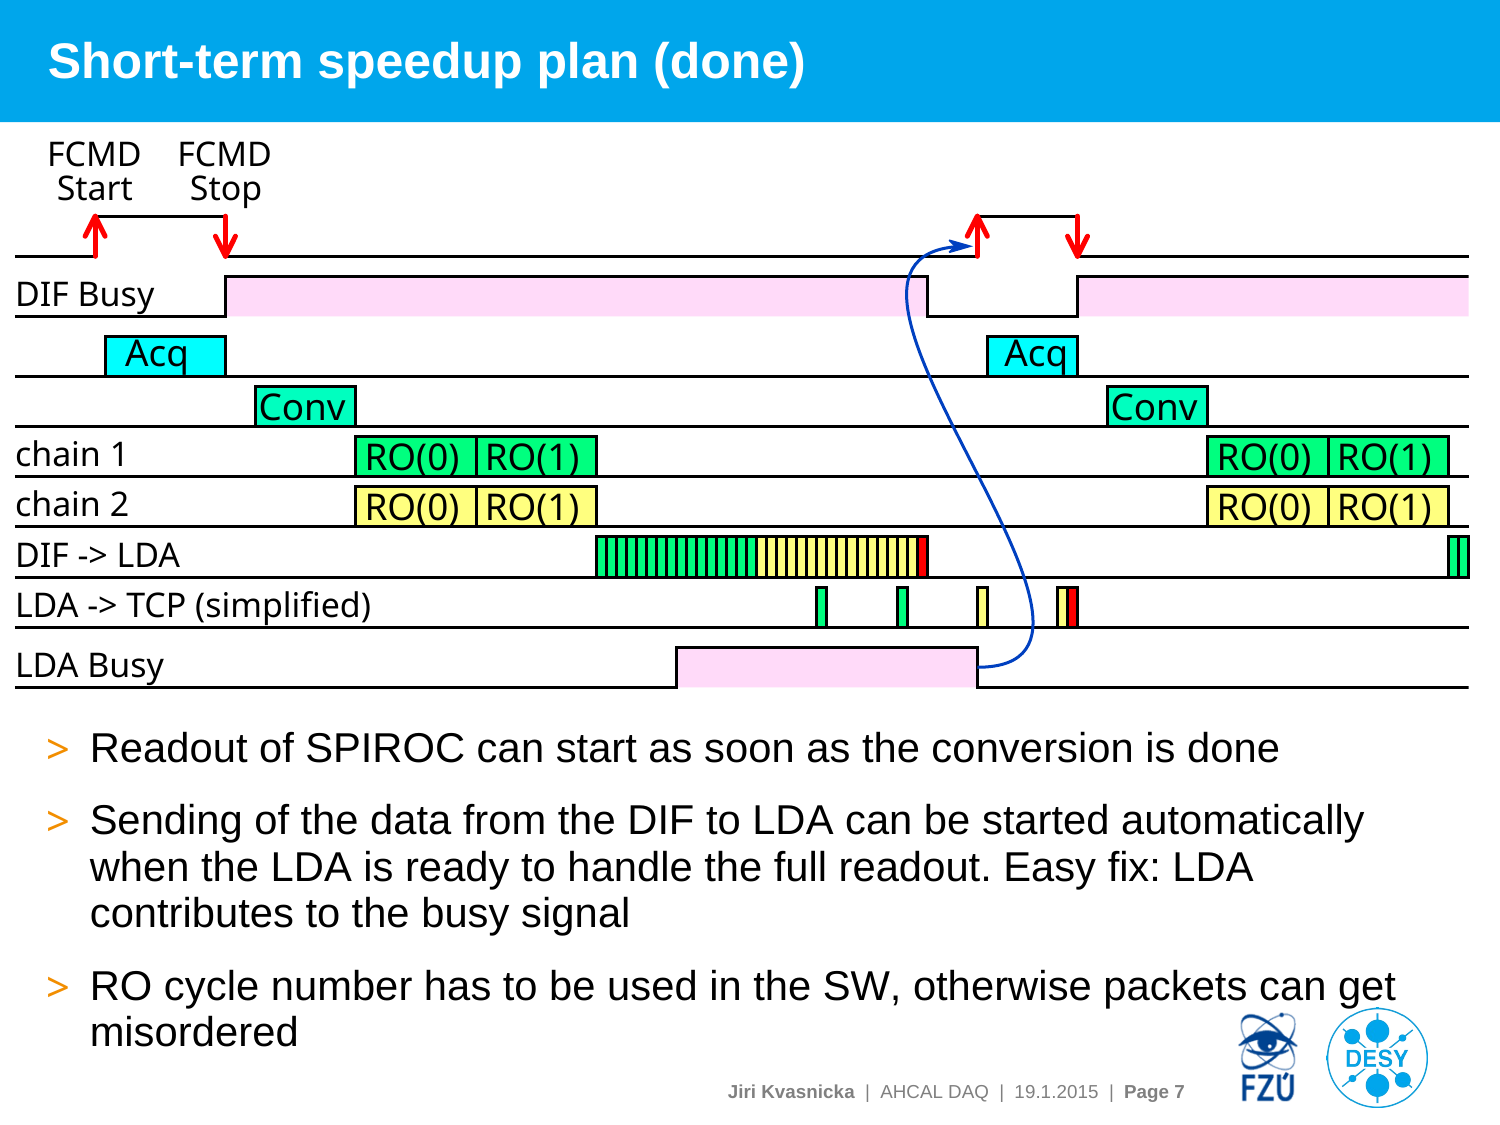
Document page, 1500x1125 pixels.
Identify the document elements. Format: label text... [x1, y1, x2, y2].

title Short-term speedup plan (done) [47, 16, 1446, 107]
picture [1215, 1056, 1321, 1110]
list Readout of SPIROC can start as soon as the conversion is done Sending of the data from the DIF to LDA can be started automatically when the LDA is ready to handle the full readout. Easy fix: LDA contributes to the busy signal RO cycle number has to be used in the SW, otherwise packets can get misordered [46, 724, 1444, 1056]
picture [1350, 1056, 1357, 1064]
picture [3, 129, 1500, 709]
picture [1326, 1056, 1428, 1108]
